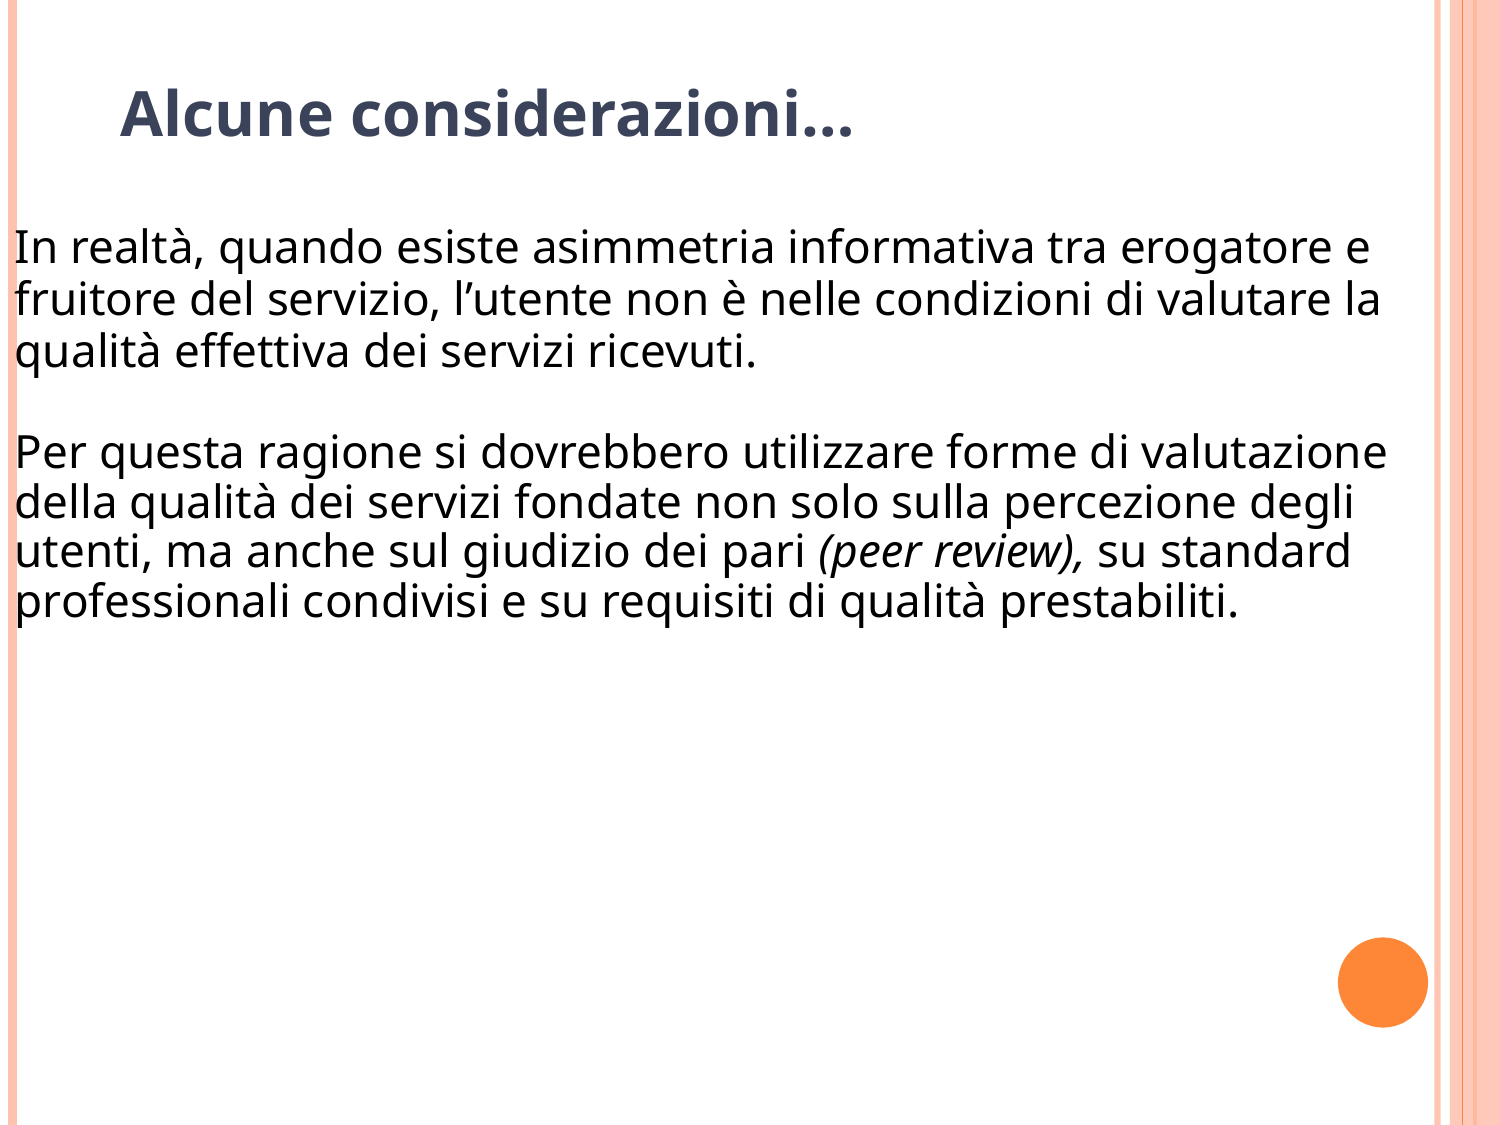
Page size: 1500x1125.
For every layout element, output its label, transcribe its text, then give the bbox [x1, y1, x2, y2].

text_box Alcune considerazioni… [105, 46, 1381, 176]
text_box Per questa ragione si dovrebbero utilizzare forme di valutazione della qualità dei servizi fondate non solo sulla percezione degli utenti, ma anche sul giudizio dei pari (peer review), su standard professionali condivisi e su requisiti di qualità prestabiliti. [0, 421, 1459, 703]
text_box In realtà, quando esiste asimmetria informativa tra erogatore e fruitore del servizio, l’utente non è nelle condizioni di valutare la qualità effettiva dei servizi ricevuti. [0, 214, 1500, 386]
